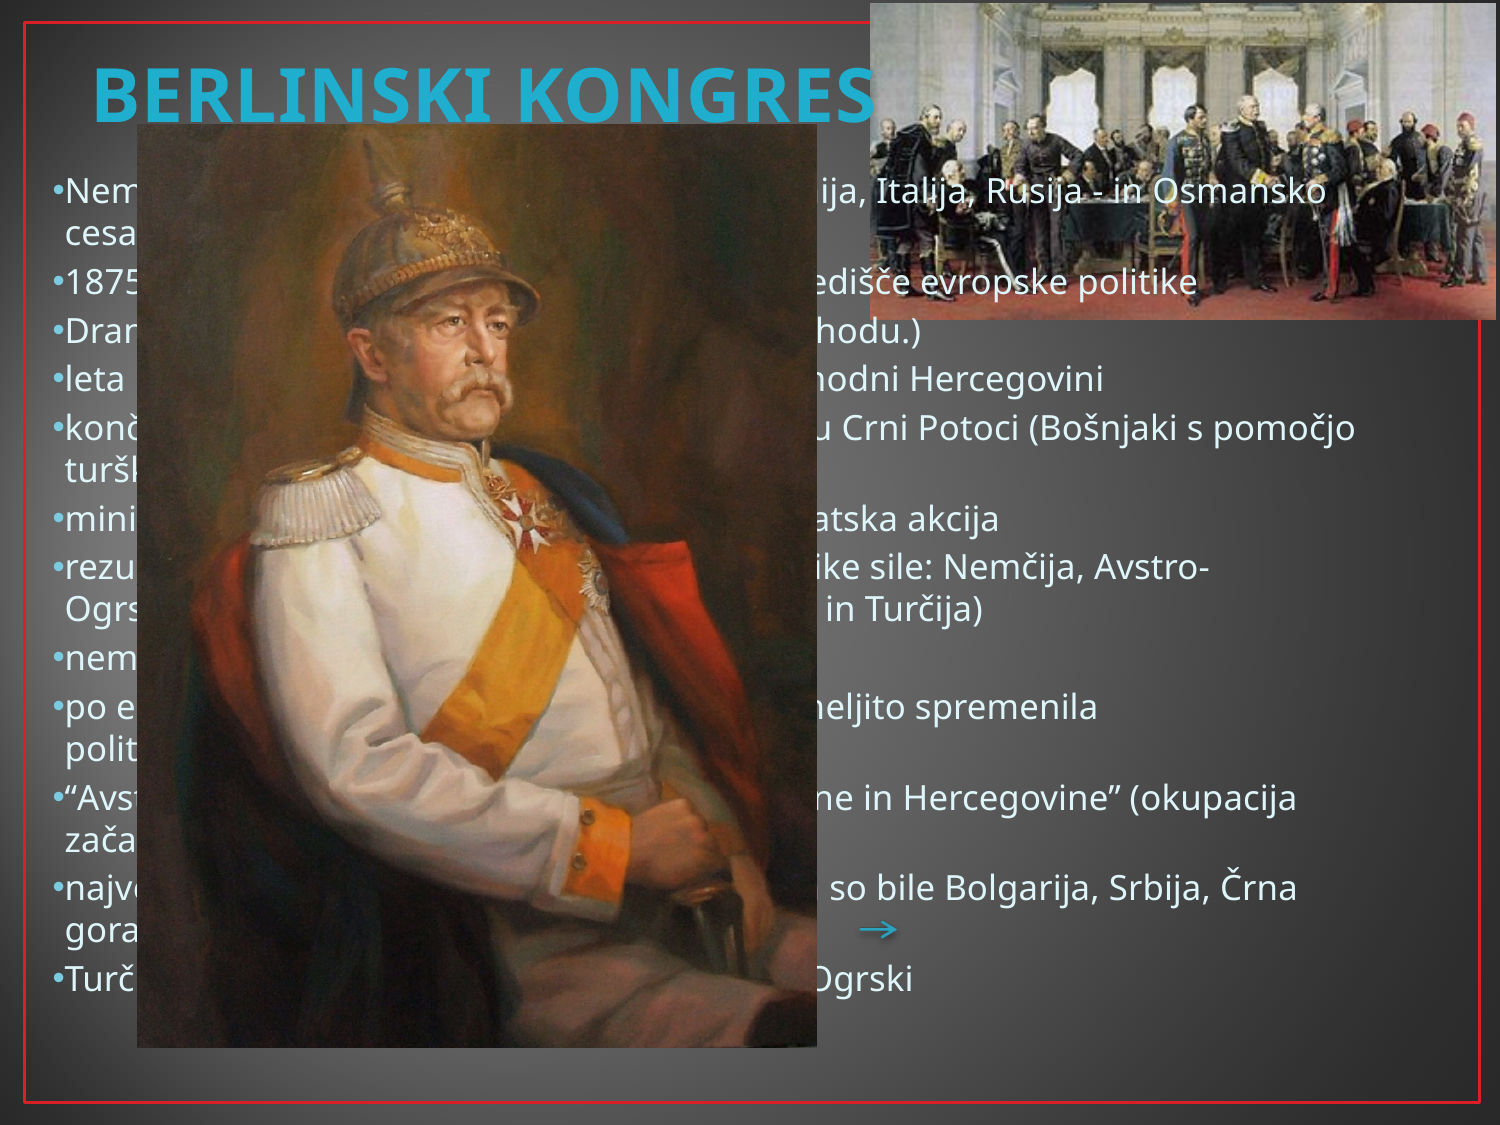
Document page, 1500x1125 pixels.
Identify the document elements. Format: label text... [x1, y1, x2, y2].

title BERLINSKI KONGRES [75, 37, 1425, 145]
list Nemčija, Avstro-Ogrska, Francija, Velika Britanija, Italija, Rusija - in Osmansko cesarstvo - junija in julija 1878 v Berlinu 1875-1878 je postala Bosna in Hercegovina središče evropske politike Drang Nach Osten (v prevodu: Prodor proti Vzhodu.) leta 1875 - upor pravoslavnih prebivalcev v vzhodni Hercegovini končal 4. avgusta 1877 na bojnem polju v kraju Crni Potoci (Bošnjaki s pomočjo turških enot dokončno porazili upornike) minister za zunanje zadeve Andrassy - diplomatska akcija rezultat - berlinski kongres 13. junija 1878 (velike sile: Nemčija, Avstro-Ogrska, Francija, Velika Britanija, Italija, Rusija in Turčija) nemški kancler Otto von Bismarck po enem mesecu - mirovna pogodba, ki je temeljito spremenila politični zemljevid jugovzhodne Evrope “Avstro-Ogrska dobi mandat za okupacijo Bosne in Hercegovine” (okupacija začasna) največ izgubila Turčija, med zmagovalkami pa so bile Bolgarija, Srbija, Črna gora in Romunija neodvisne Turčija podpisala akt in BiH prepustila Avstro-Ogrski [37, 112, 1388, 1038]
picture [0, 0, 1500, 1125]
